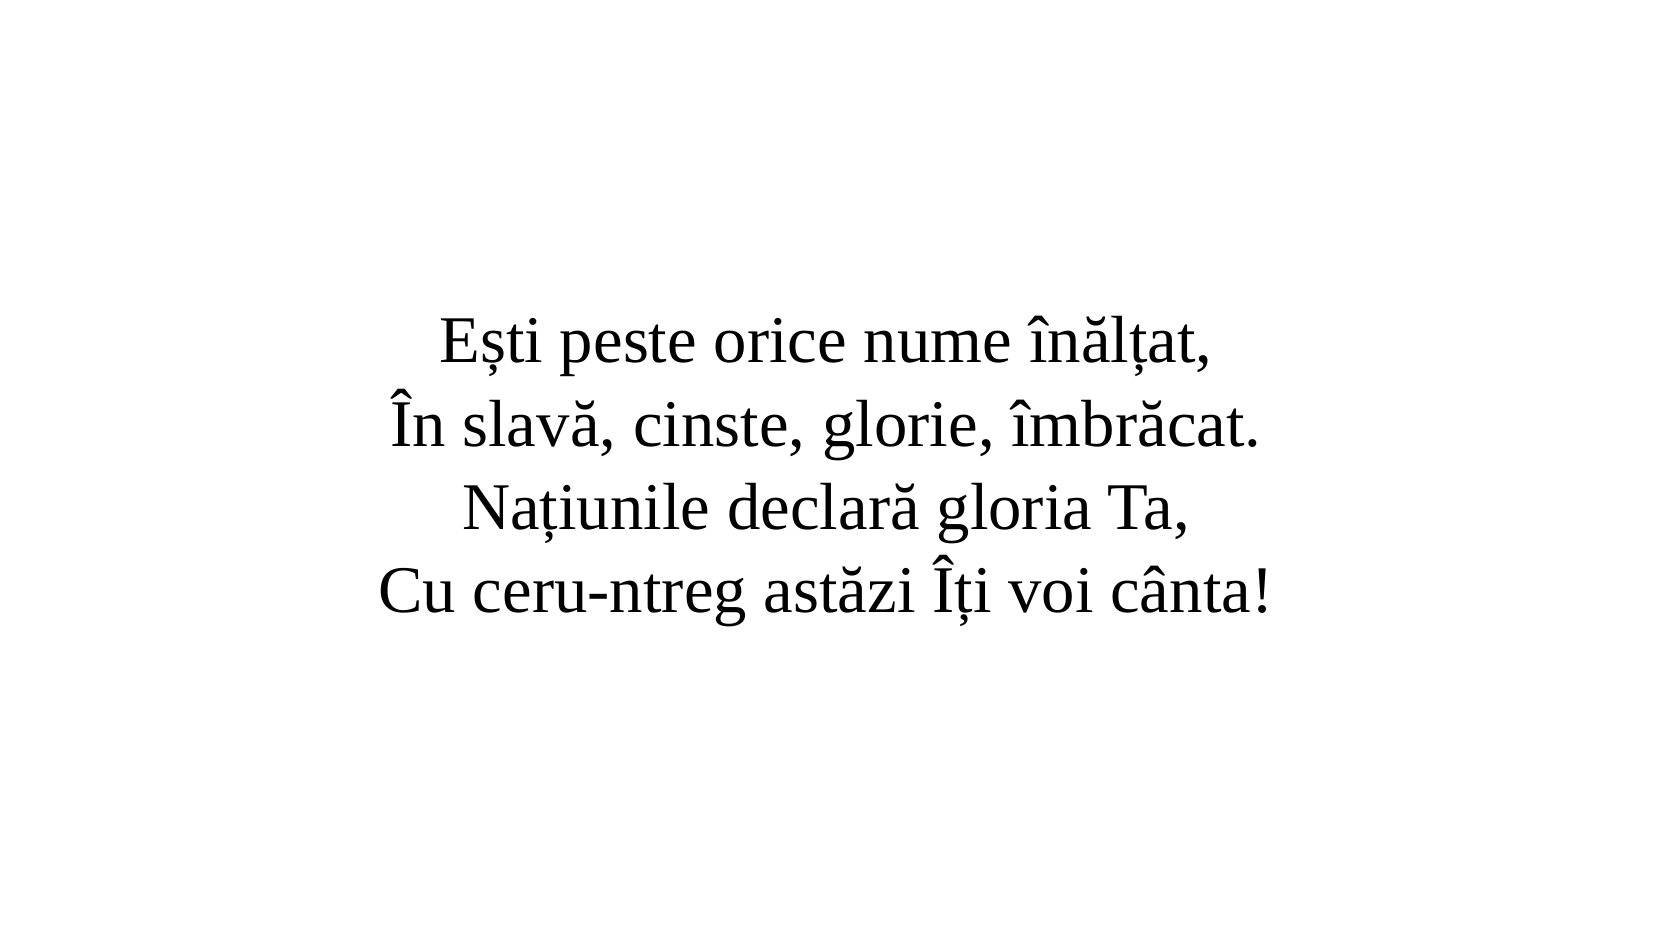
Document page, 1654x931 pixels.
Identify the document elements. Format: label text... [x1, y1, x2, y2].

subtitle Ești peste orice nume înălțat, În slavă, cinste, glorie, îmbrăcat. Națiunile declară gloria Ta, Cu ceru-ntreg astăzi Îți voi cânta! [300, 150, 1354, 781]
